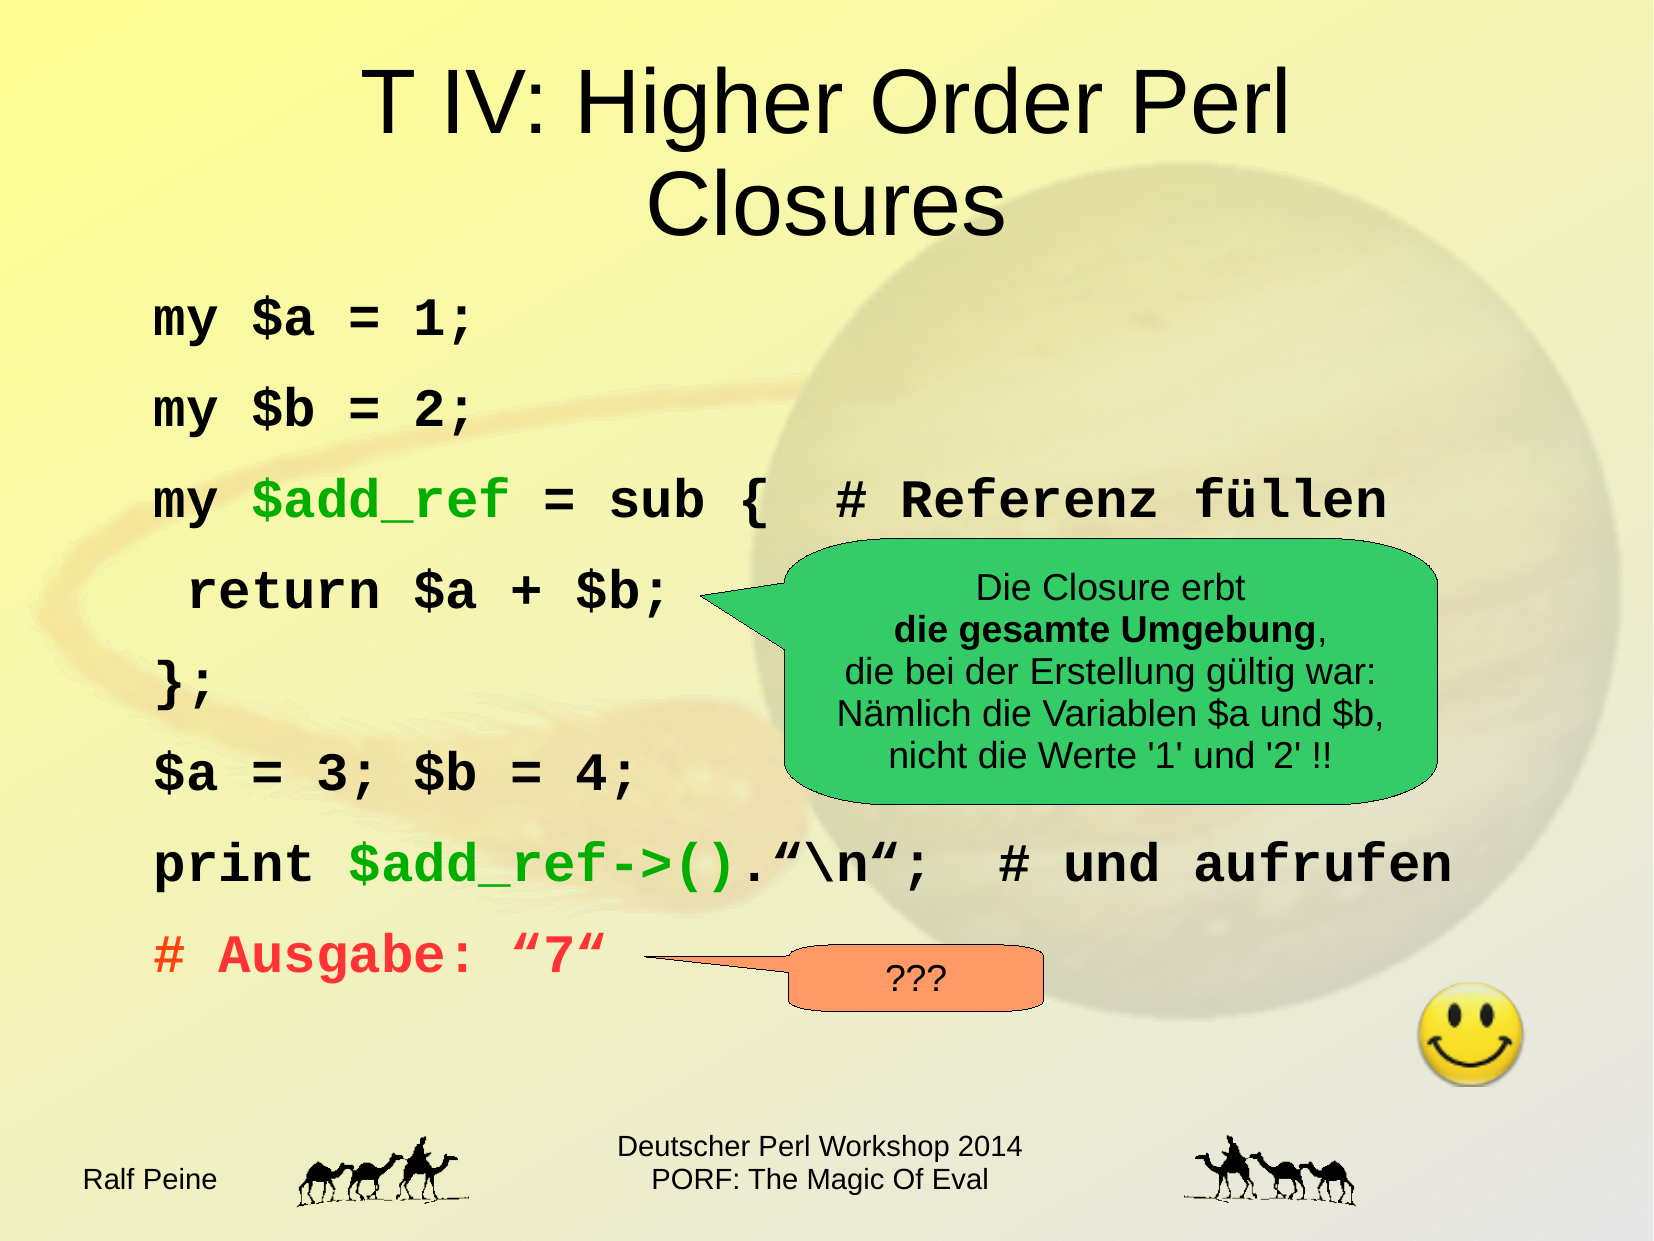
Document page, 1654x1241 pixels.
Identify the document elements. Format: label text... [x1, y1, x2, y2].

picture [3, 138, 1654, 1054]
picture [291, 1134, 469, 1214]
text_box Die Closure erbt die gesamte Umgebung, die bei der Erstellung gültig war: Nämlich die Variablen $a und $b, nicht die Werte '1' und '2' !! [700, 538, 1438, 805]
title T IV: Higher Order Perl Closures [82, 49, 1571, 257]
picture [1184, 1133, 1362, 1213]
text_box ??? [644, 944, 1044, 1012]
picture [1415, 982, 1527, 1087]
list my $a = 1; my $b = 2; my $add_ref = sub { # Referenz füllen return $a + $b; }; $a = 3; $b = 4; print $add_ref->().“\n“; # und aufrufen # Ausgabe: “7“ [82, 290, 1571, 1109]
